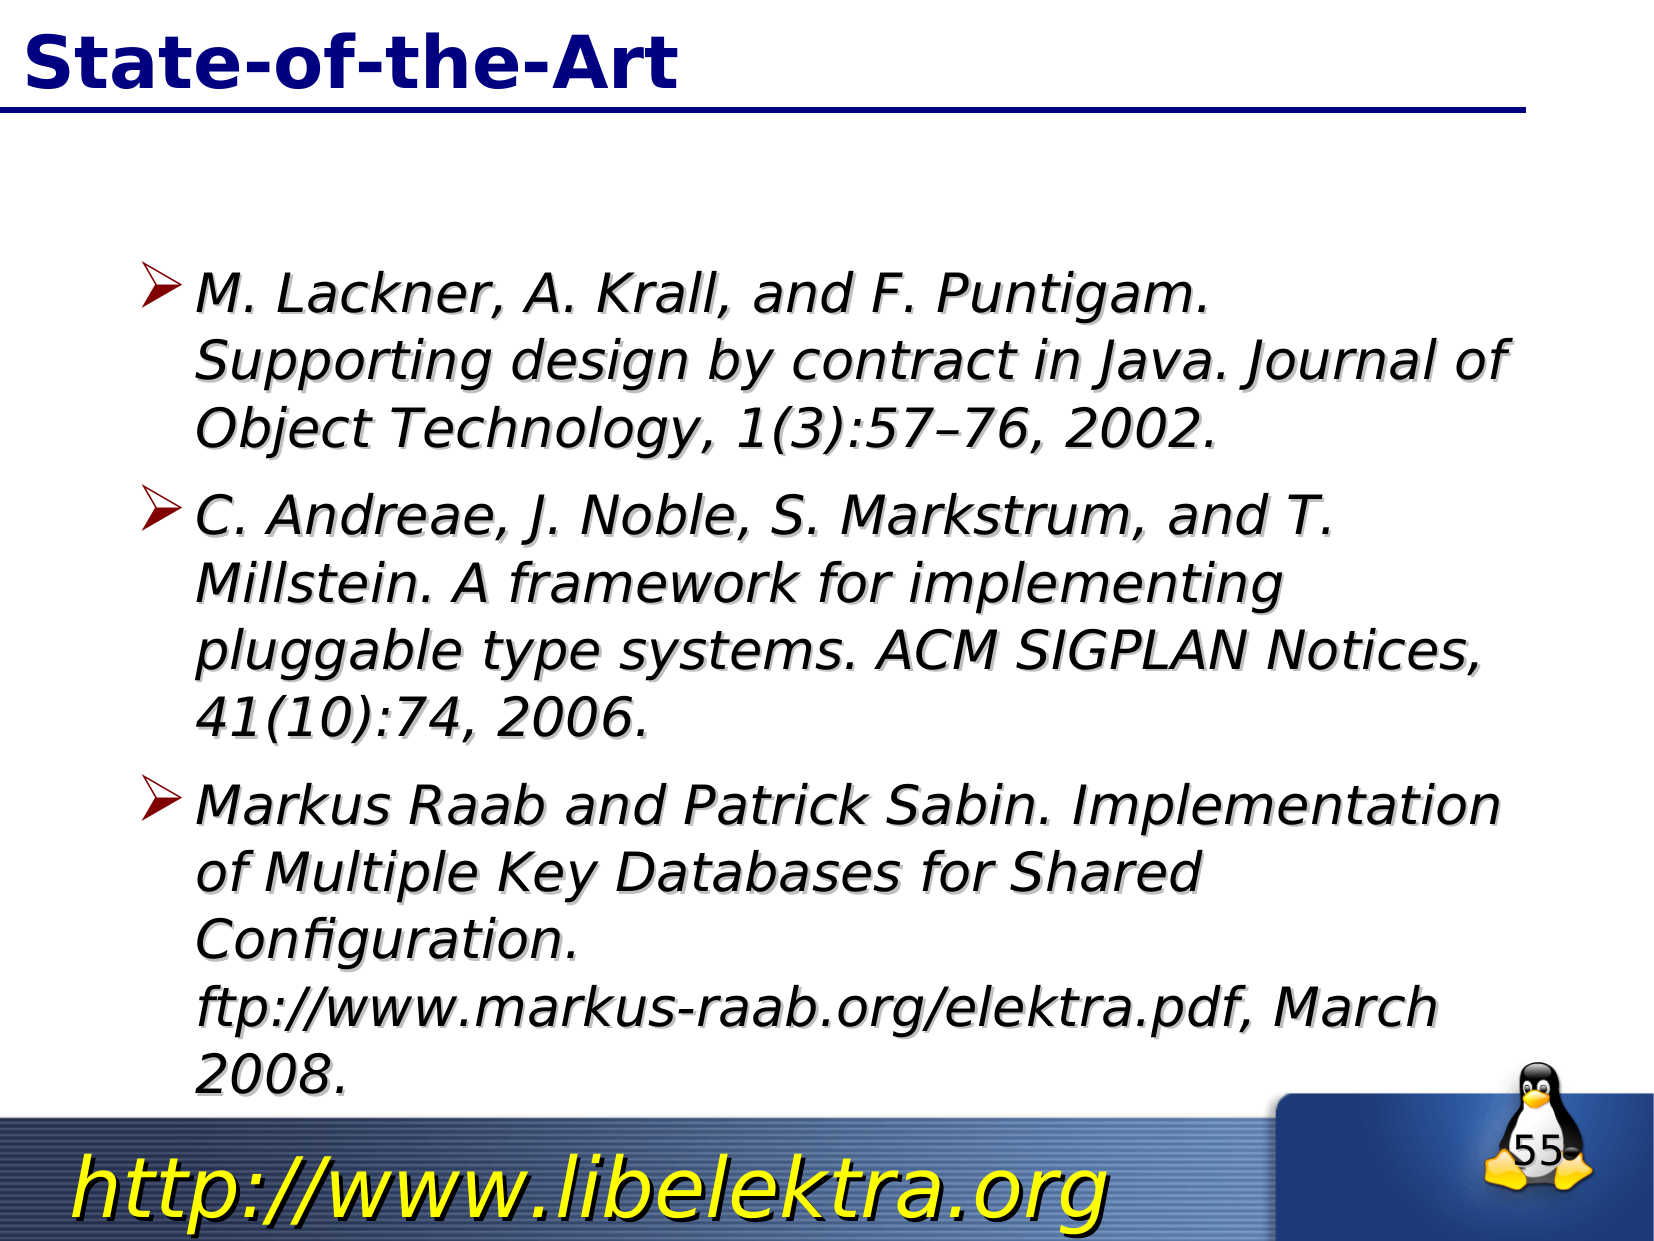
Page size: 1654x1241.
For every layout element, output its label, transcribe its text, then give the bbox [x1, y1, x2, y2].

text_box State-of-the-Art [22, 14, 1611, 111]
list M. Lackner, A. Krall, and F. Puntigam. Supporting design by contract in Java. Journal of Object Technology, 1(3):57–76, 2002. C. Andreae, J. Noble, S. Markstrum, and T. Millstein. A framework for implementing pluggable type systems. ACM SIGPLAN Notices, 41(10):74, 2006. Markus Raab and Patrick Sabin. Implementation of Multiple Key Databases for Shared Conﬁguration. ftp://www.markus-raab.org/elektra.pdf, March 2008. [121, 250, 1534, 1116]
picture [0, 1061, 1654, 1241]
text_box <Nummer> [1312, 1122, 1565, 1178]
